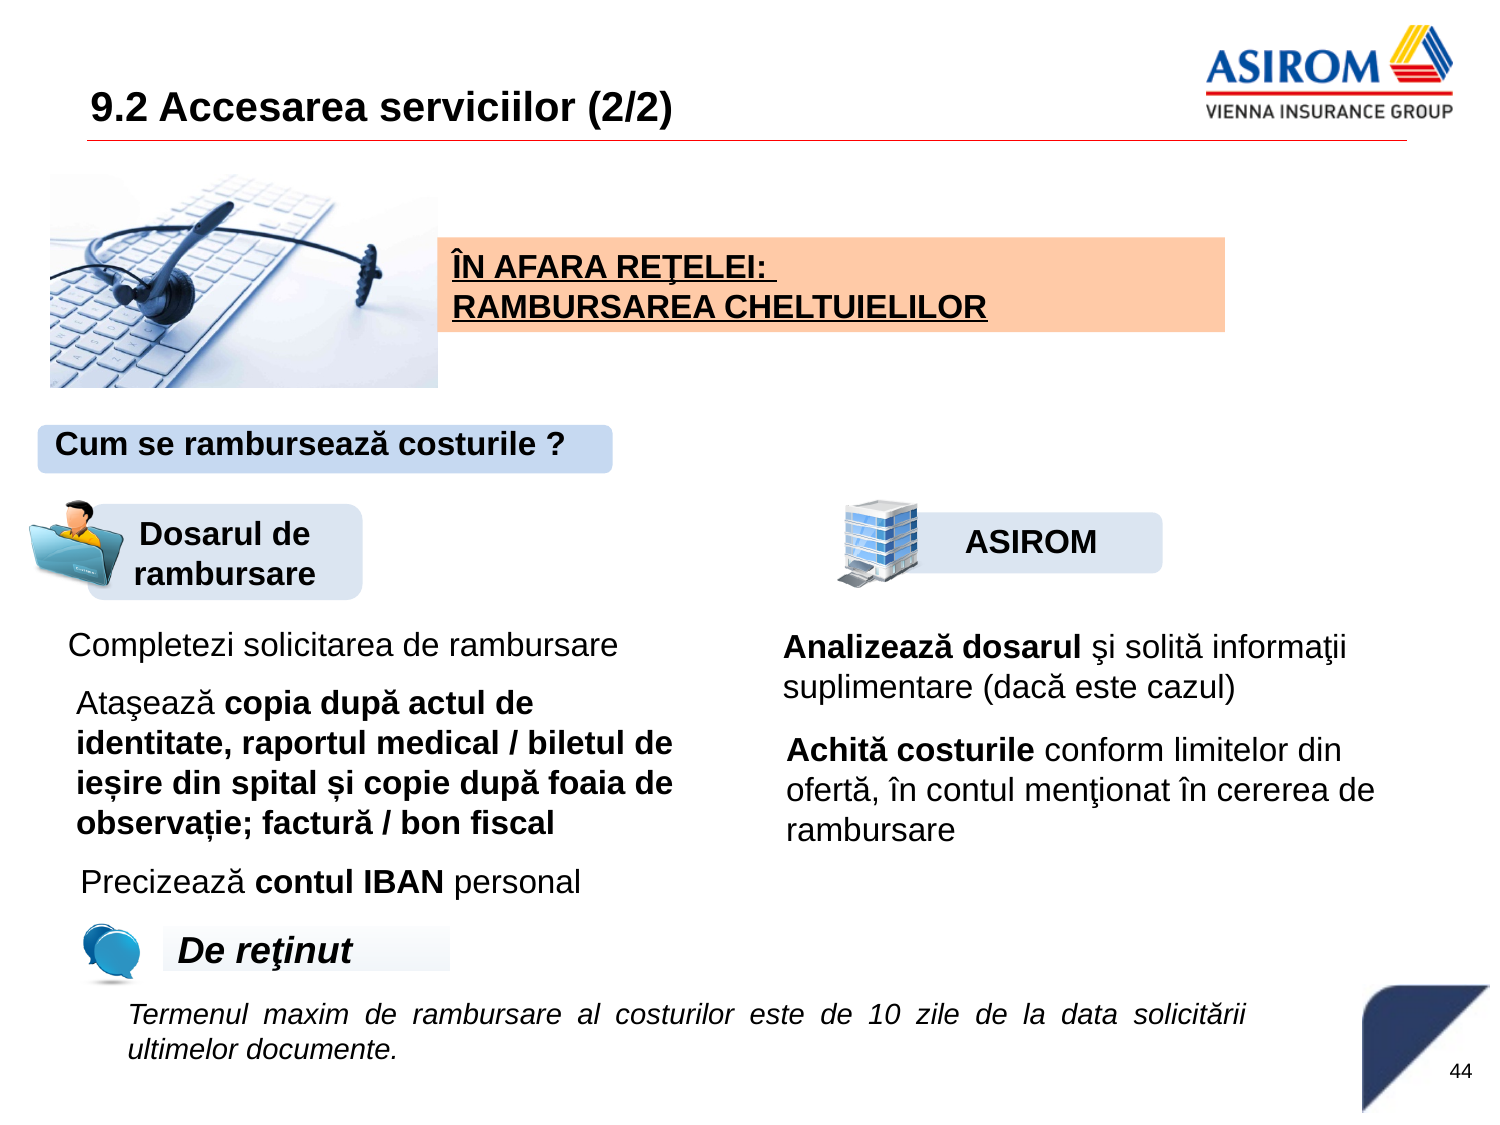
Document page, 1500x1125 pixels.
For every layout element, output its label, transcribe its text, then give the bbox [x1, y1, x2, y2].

text_box Cum se rambursează costurile ? [37, 424, 613, 474]
text_box Analizează dosarul şi solită informaţii suplimentare (dacă este cazul) [762, 612, 1438, 726]
text_box De reţinut [162, 924, 451, 972]
text_box Termenul maxim de rambursare al costurilor este de 10 zile de la data solicitării ultimelor documente. [112, 987, 1263, 1060]
text_box Achită costurile conform limitelor din ofertă, în contul menţionat în cererea de rambursare [762, 712, 1413, 886]
text_box 9.2 Accesarea serviciilor (2/2) [75, 72, 689, 138]
picture [1362, 984, 1490, 1113]
text_box ÎN AFARA REŢELEI: RAMBURSAREA CHELTUIELILOR [437, 237, 1225, 333]
text_box Precizează contul IBAN personal [62, 849, 688, 913]
text_box Completezi solicitarea de rambursare [49, 612, 713, 676]
picture [24, 499, 127, 589]
text_box Dosarul de rambursare [88, 503, 363, 601]
picture [75, 918, 147, 988]
picture [1206, 12, 1453, 134]
picture [50, 174, 438, 388]
text_box ASIROM [925, 512, 1163, 574]
picture [837, 499, 925, 588]
text_box Ataşează copia după actul de identitate, raportul medical / biletul de ieșire din spital și copie după foaia de observație; factură / bon fiscal [49, 662, 713, 889]
